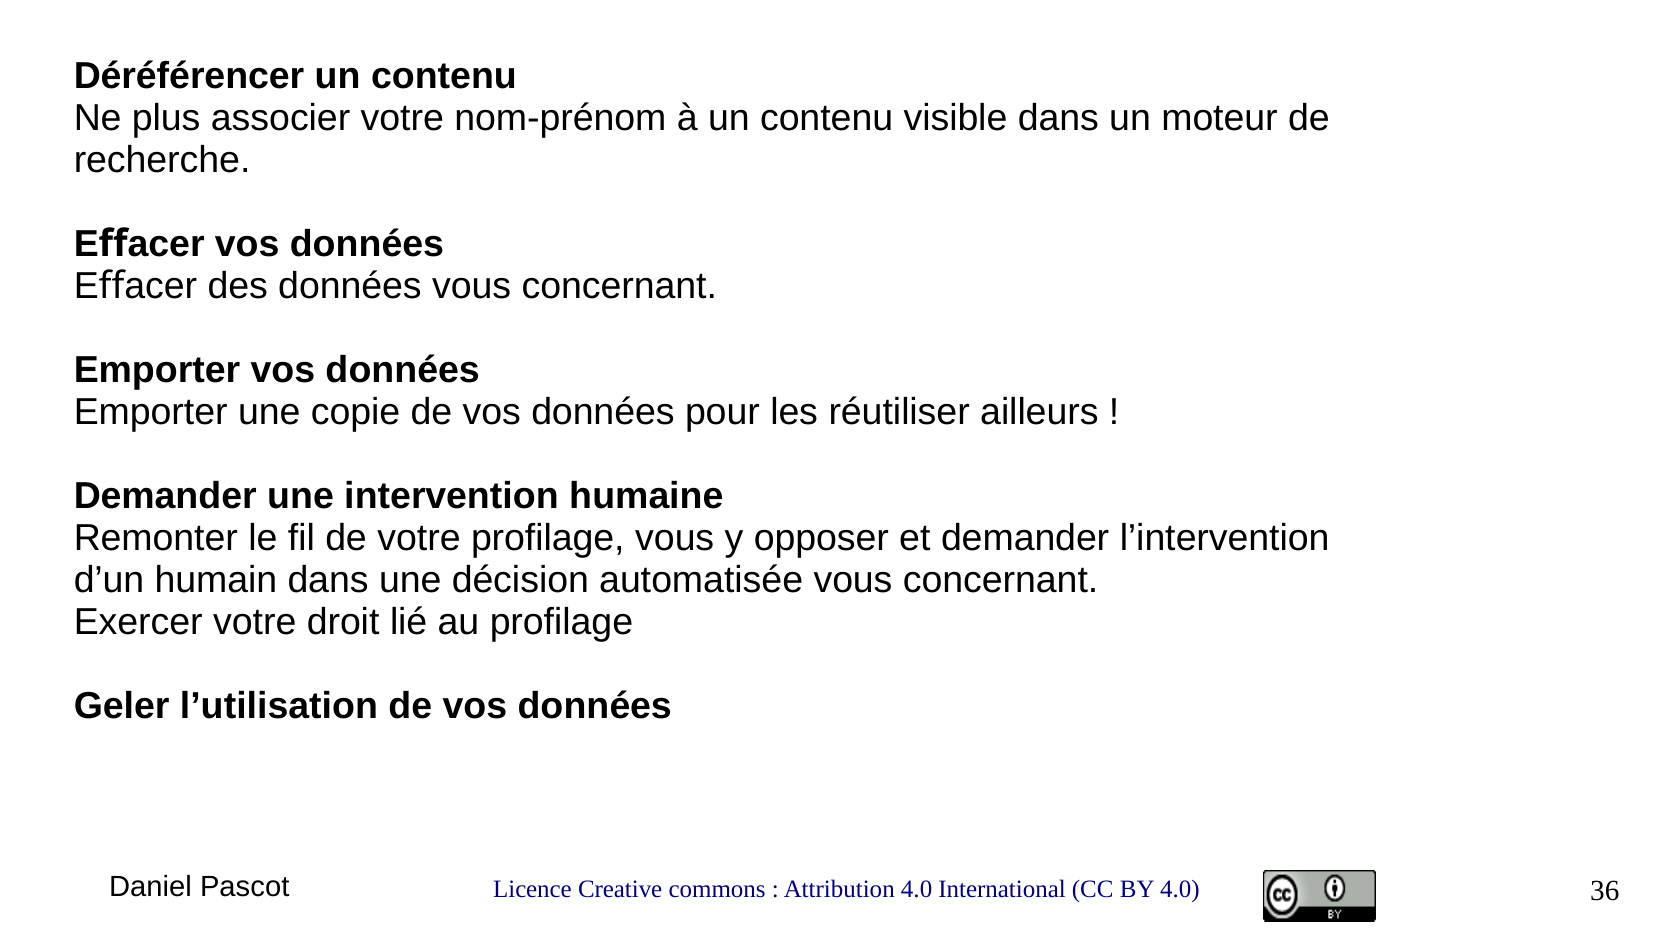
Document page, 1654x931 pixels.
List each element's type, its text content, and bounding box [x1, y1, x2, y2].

picture [1263, 870, 1376, 922]
text_box Déréférencer un contenu Ne plus associer votre nom-prénom à un contenu visible dans un moteur de recherche. Eﬀacer vos données Eﬀacer des données vous concernant. Emporter vos données Emporter une copie de vos données pour les réutiliser ailleurs ! Demander une intervention humaine Remonter le ﬁl de votre proﬁlage, vous y opposer et demander l’intervention d’un humain dans une décision automatisée vous concernant. Exercer votre droit lié au proﬁlage Geler l’utilisation de vos données [59, 47, 1583, 776]
